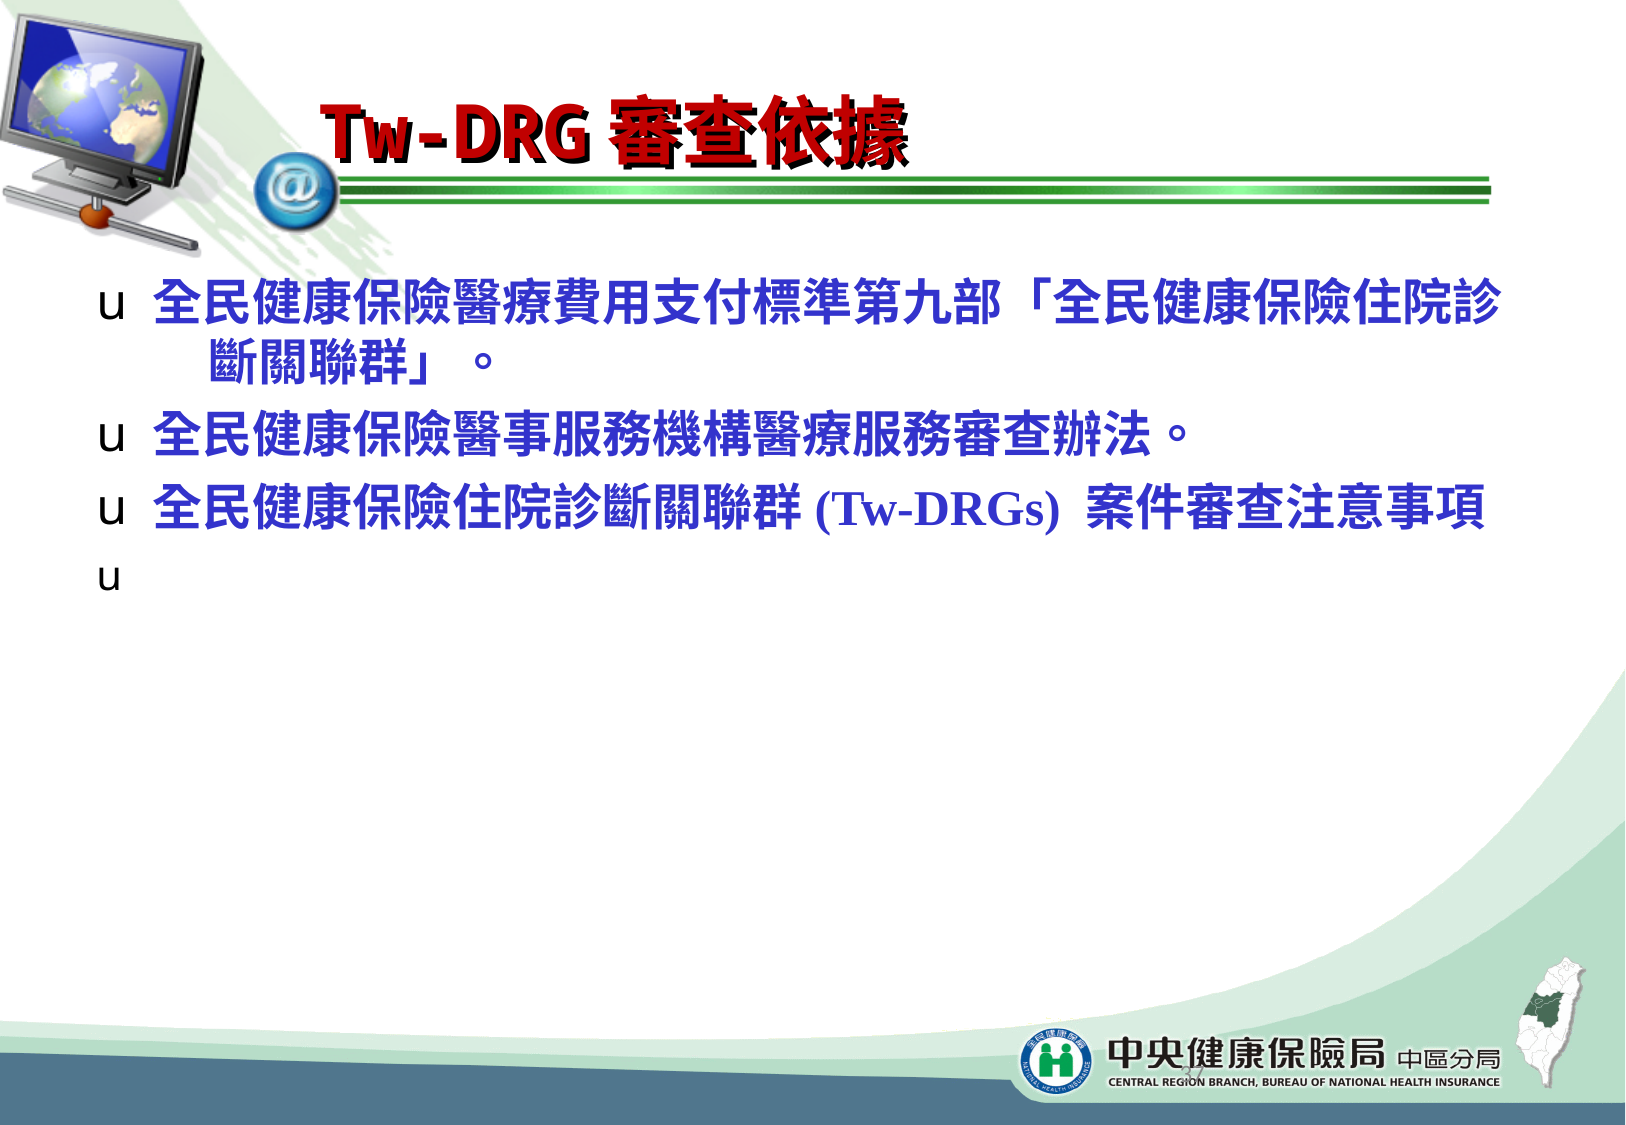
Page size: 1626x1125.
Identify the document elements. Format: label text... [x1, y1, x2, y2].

text_box [1164, 1042, 1544, 1103]
title Tw-DRG審查依據 [303, 35, 1625, 223]
list 全民健康保險醫療費用支付標準第九部「全民健康保險住院診斷關聯群」。 全民健康保險醫事服務機構醫療服務審查辦法。 全民健康保險住院診斷關聯群(Tw-DRGs) 案件審查注意事項 [81, 262, 1544, 1005]
